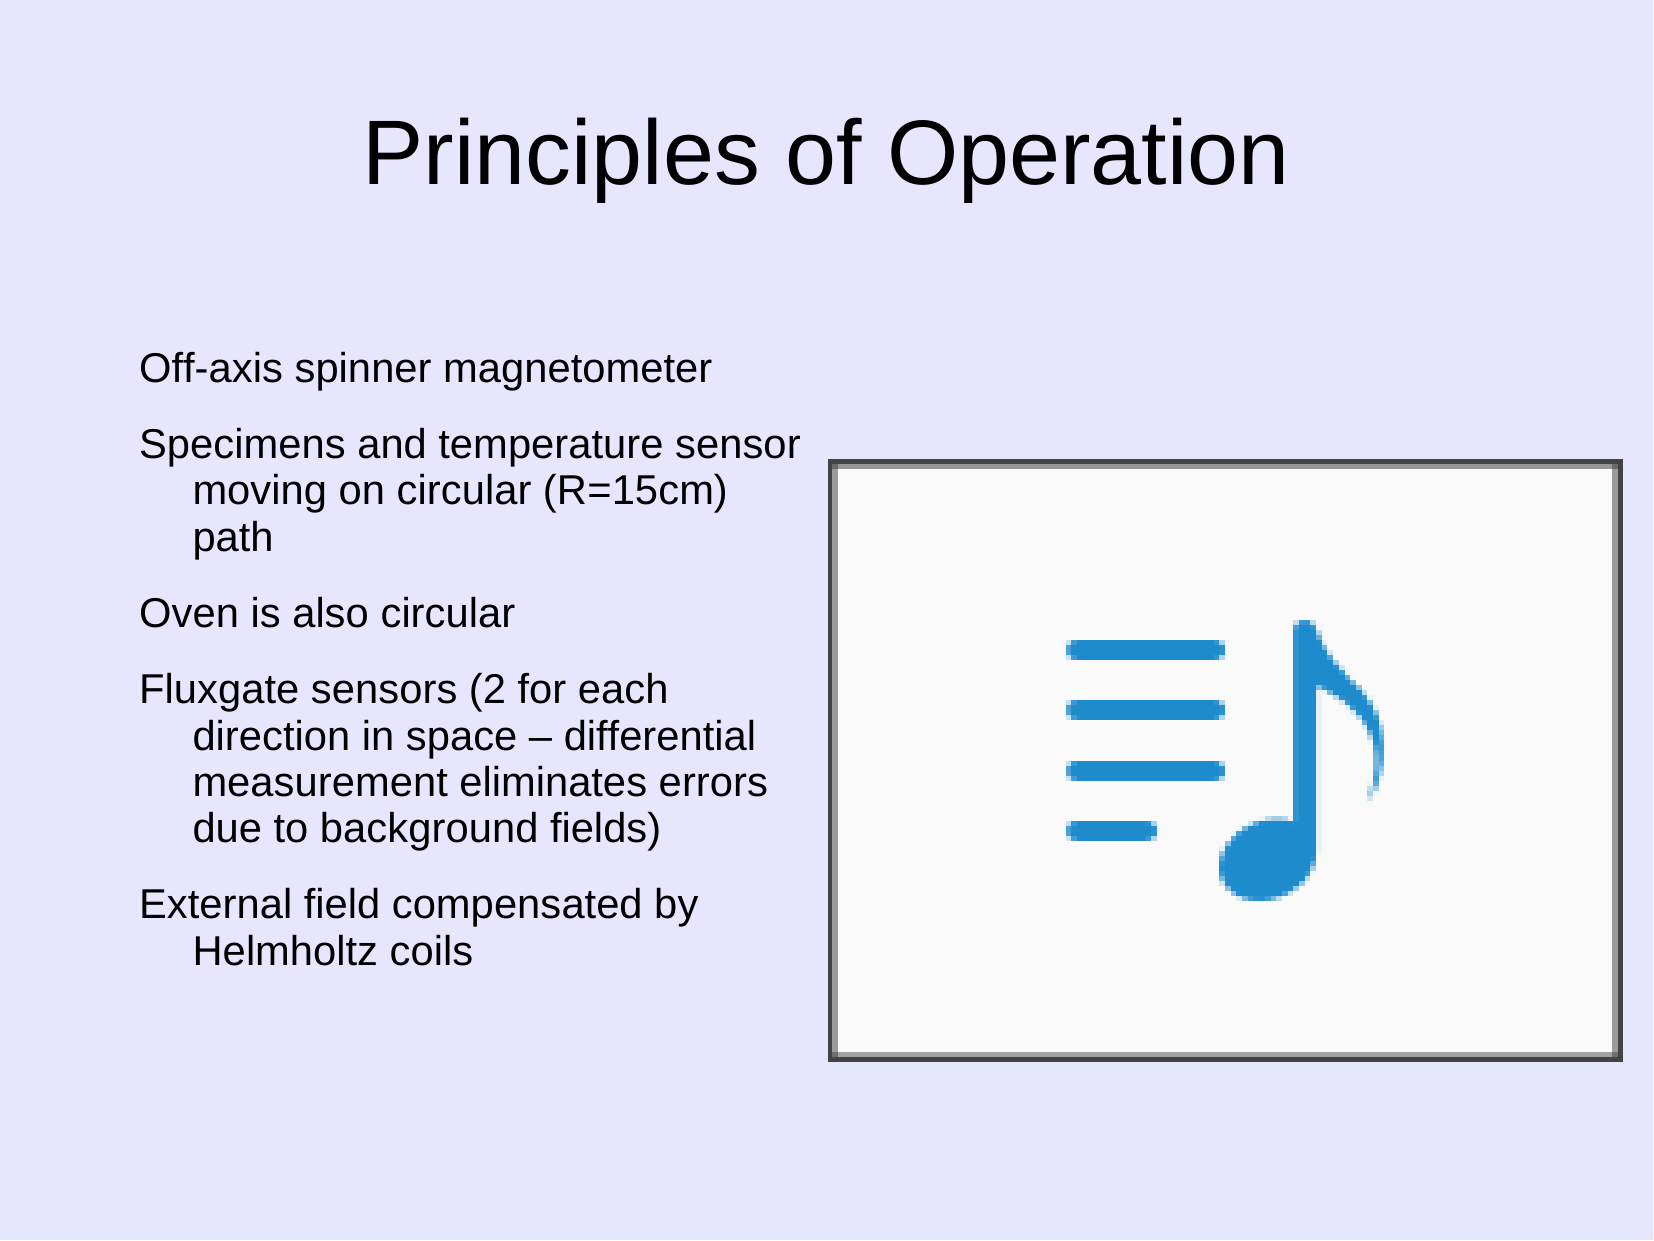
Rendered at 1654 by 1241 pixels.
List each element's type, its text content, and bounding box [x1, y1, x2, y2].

title Principles of Operation [82, 49, 1571, 257]
text_box [826, 458, 1625, 1063]
list Off-axis spinner magnetometer Specimens and temperature sensor moving on circular (R=15cm) path Oven is also circular Fluxgate sensors (2 for each direction in space – differential measurement eliminates errors due to background fields) External field compensated by Helmholtz coils [121, 344, 811, 1127]
